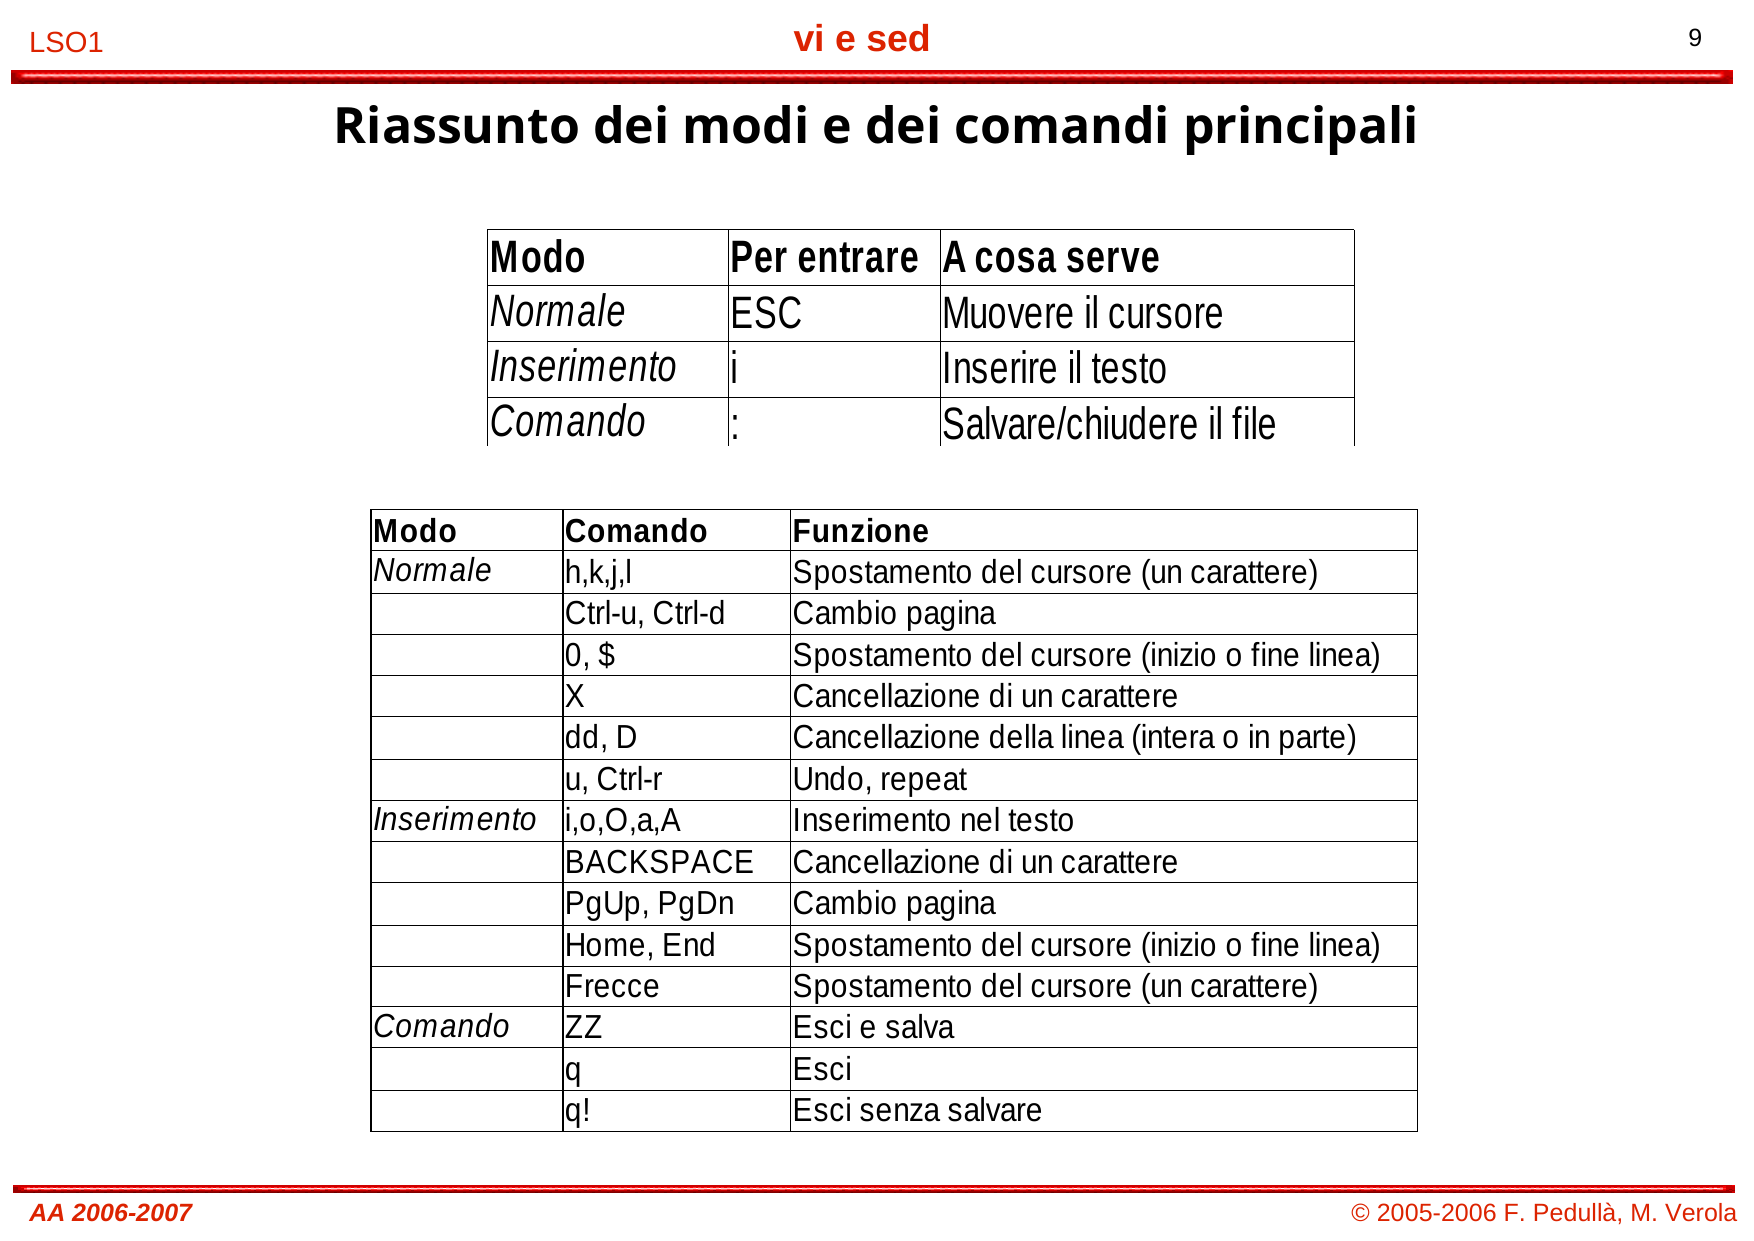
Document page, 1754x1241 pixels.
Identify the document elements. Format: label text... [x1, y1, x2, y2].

title Riassunto dei modi e dei comandi principali [276, 78, 1477, 174]
chart [368, 507, 1419, 1148]
picture [11, 70, 1733, 84]
chart [485, 227, 1358, 446]
picture [13, 1185, 1735, 1193]
